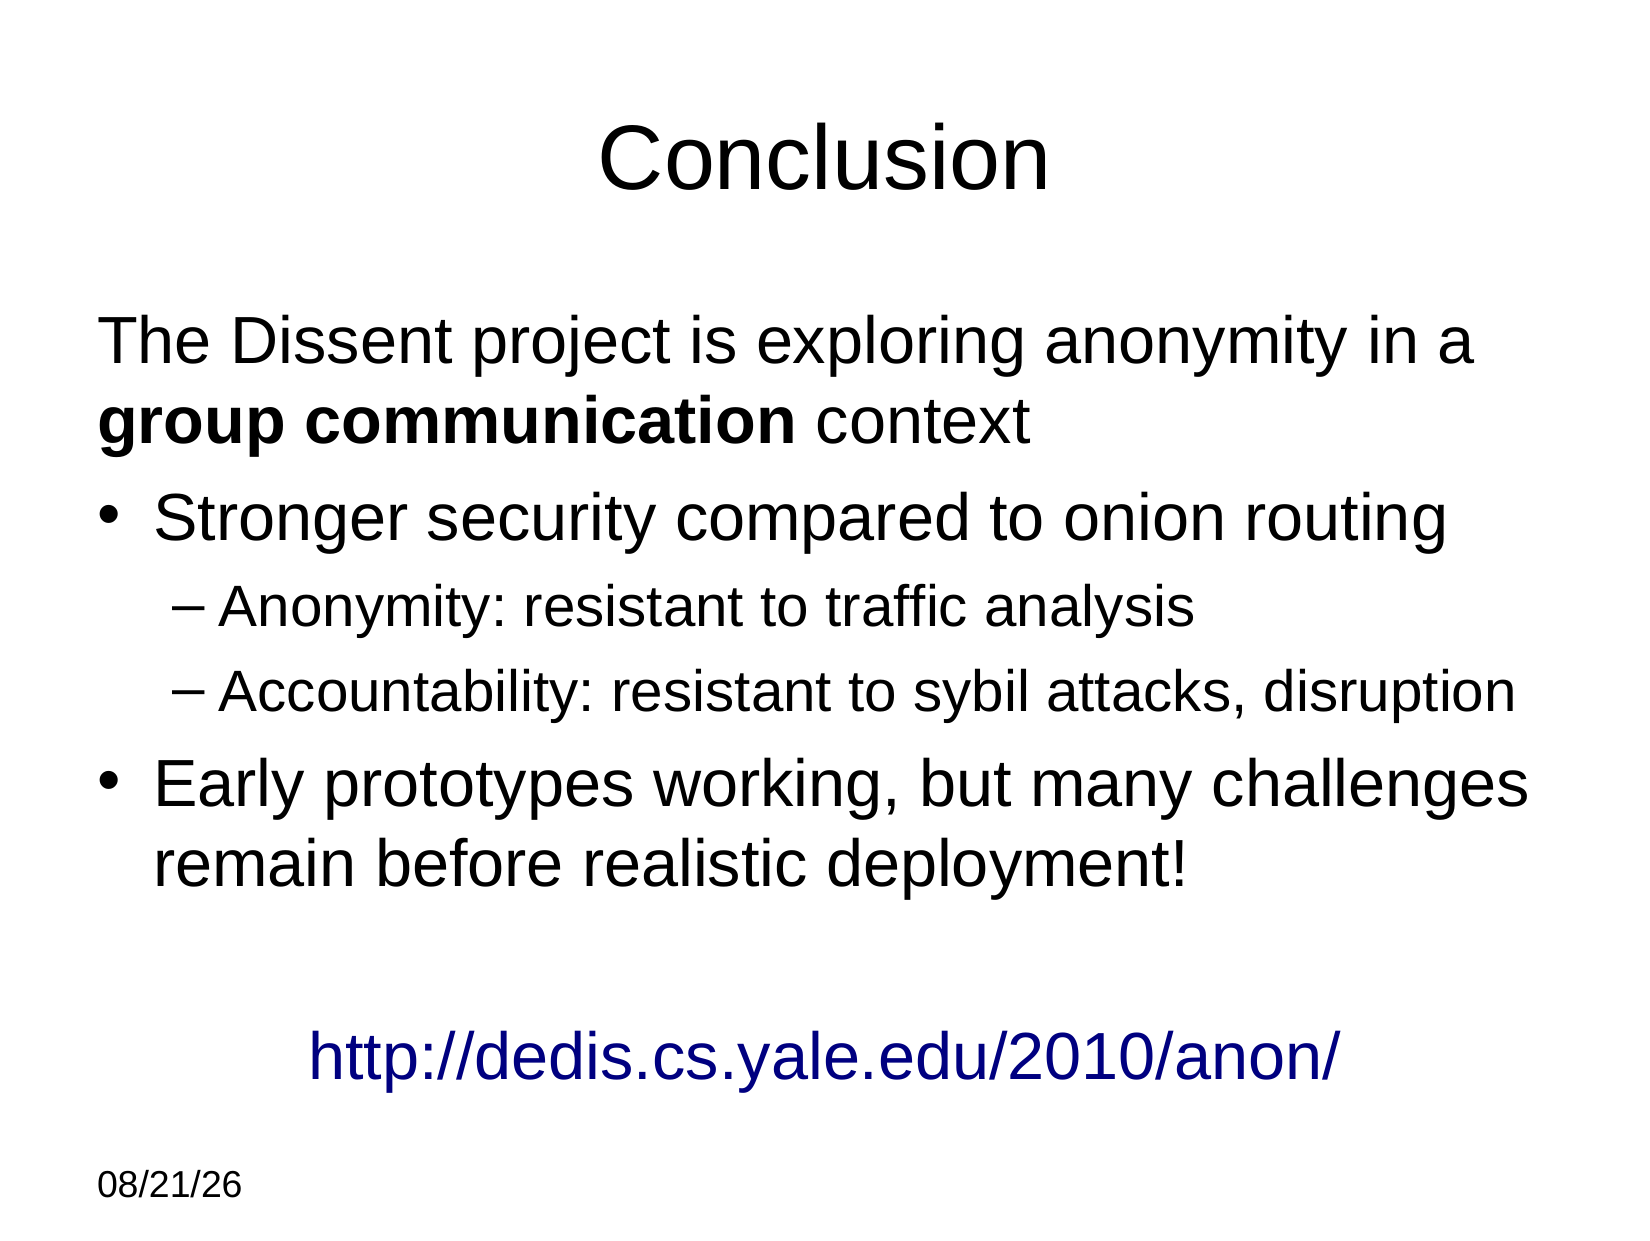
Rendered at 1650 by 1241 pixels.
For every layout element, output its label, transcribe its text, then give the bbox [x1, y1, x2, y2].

list The Dissent project is exploring anonymity in a group communication context Stronger security compared to onion routing Anonymity: resistant to traffic analysis Accountability: resistant to sybil attacks, disruption Early prototypes working, but many challenges remain before realistic deployment! http://dedis.cs.yale.edu/2010/anon/ [82, 289, 1568, 1109]
title Conclusion [82, 49, 1568, 257]
